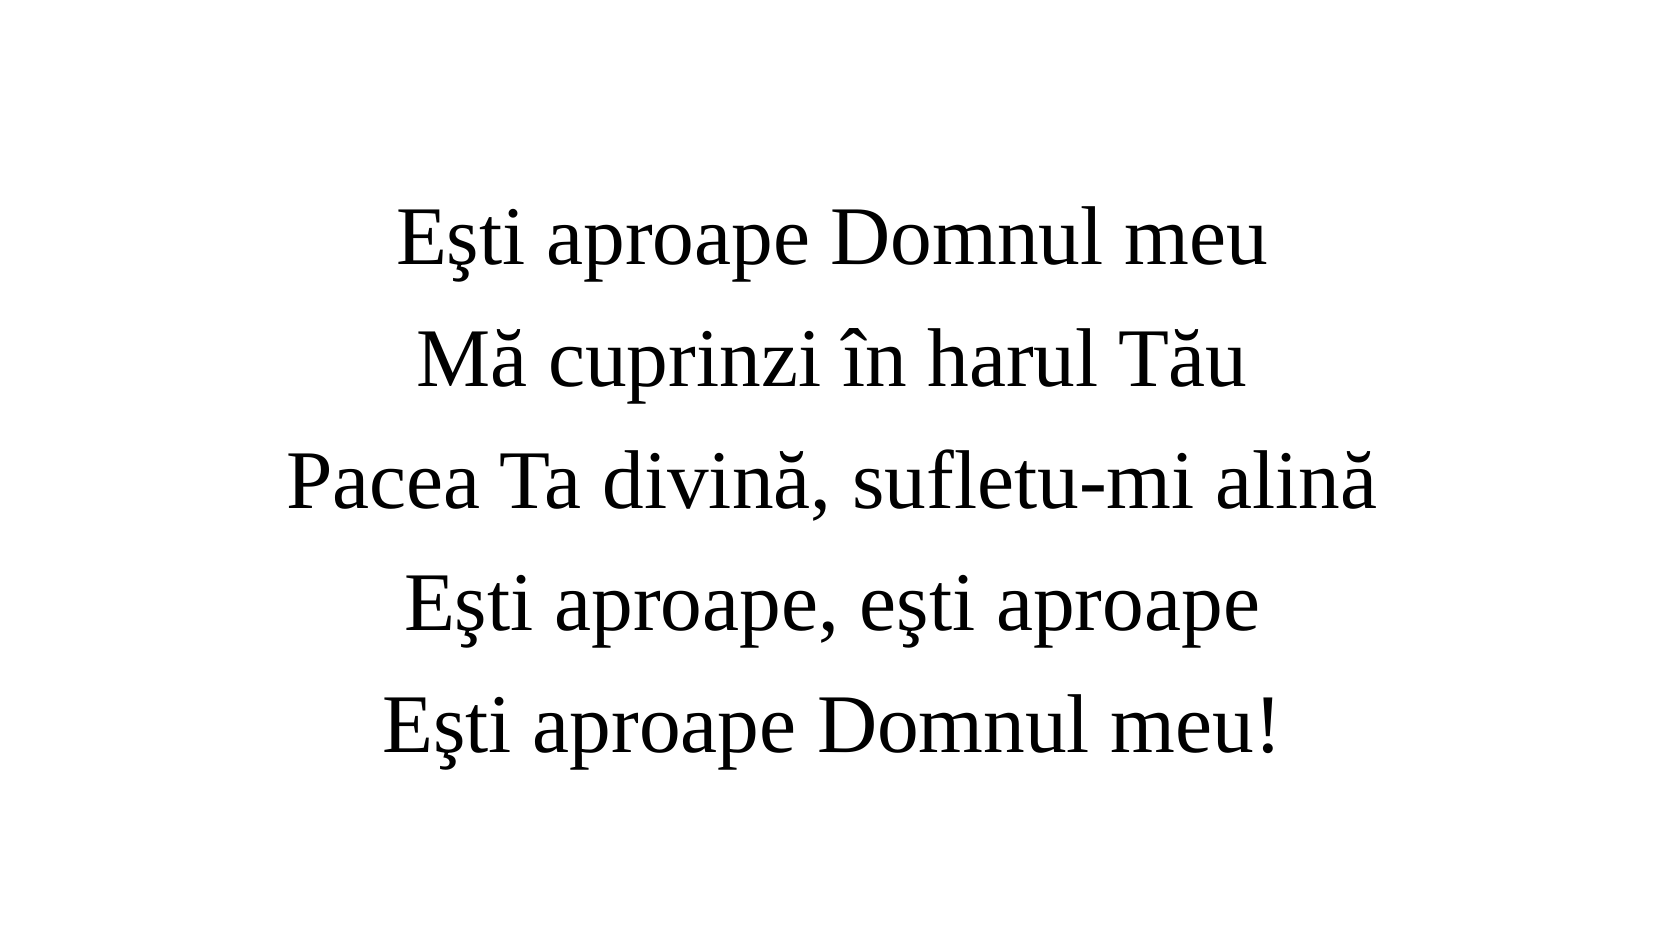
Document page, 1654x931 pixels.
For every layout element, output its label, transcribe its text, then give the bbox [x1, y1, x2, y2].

subtitle Eşti aproape Domnul meu Mă cuprinzi în harul Tău Pacea Ta divină, sufletu-mi alină Eşti aproape, eşti aproape Eşti aproape Domnul meu! [94, 176, 1571, 774]
